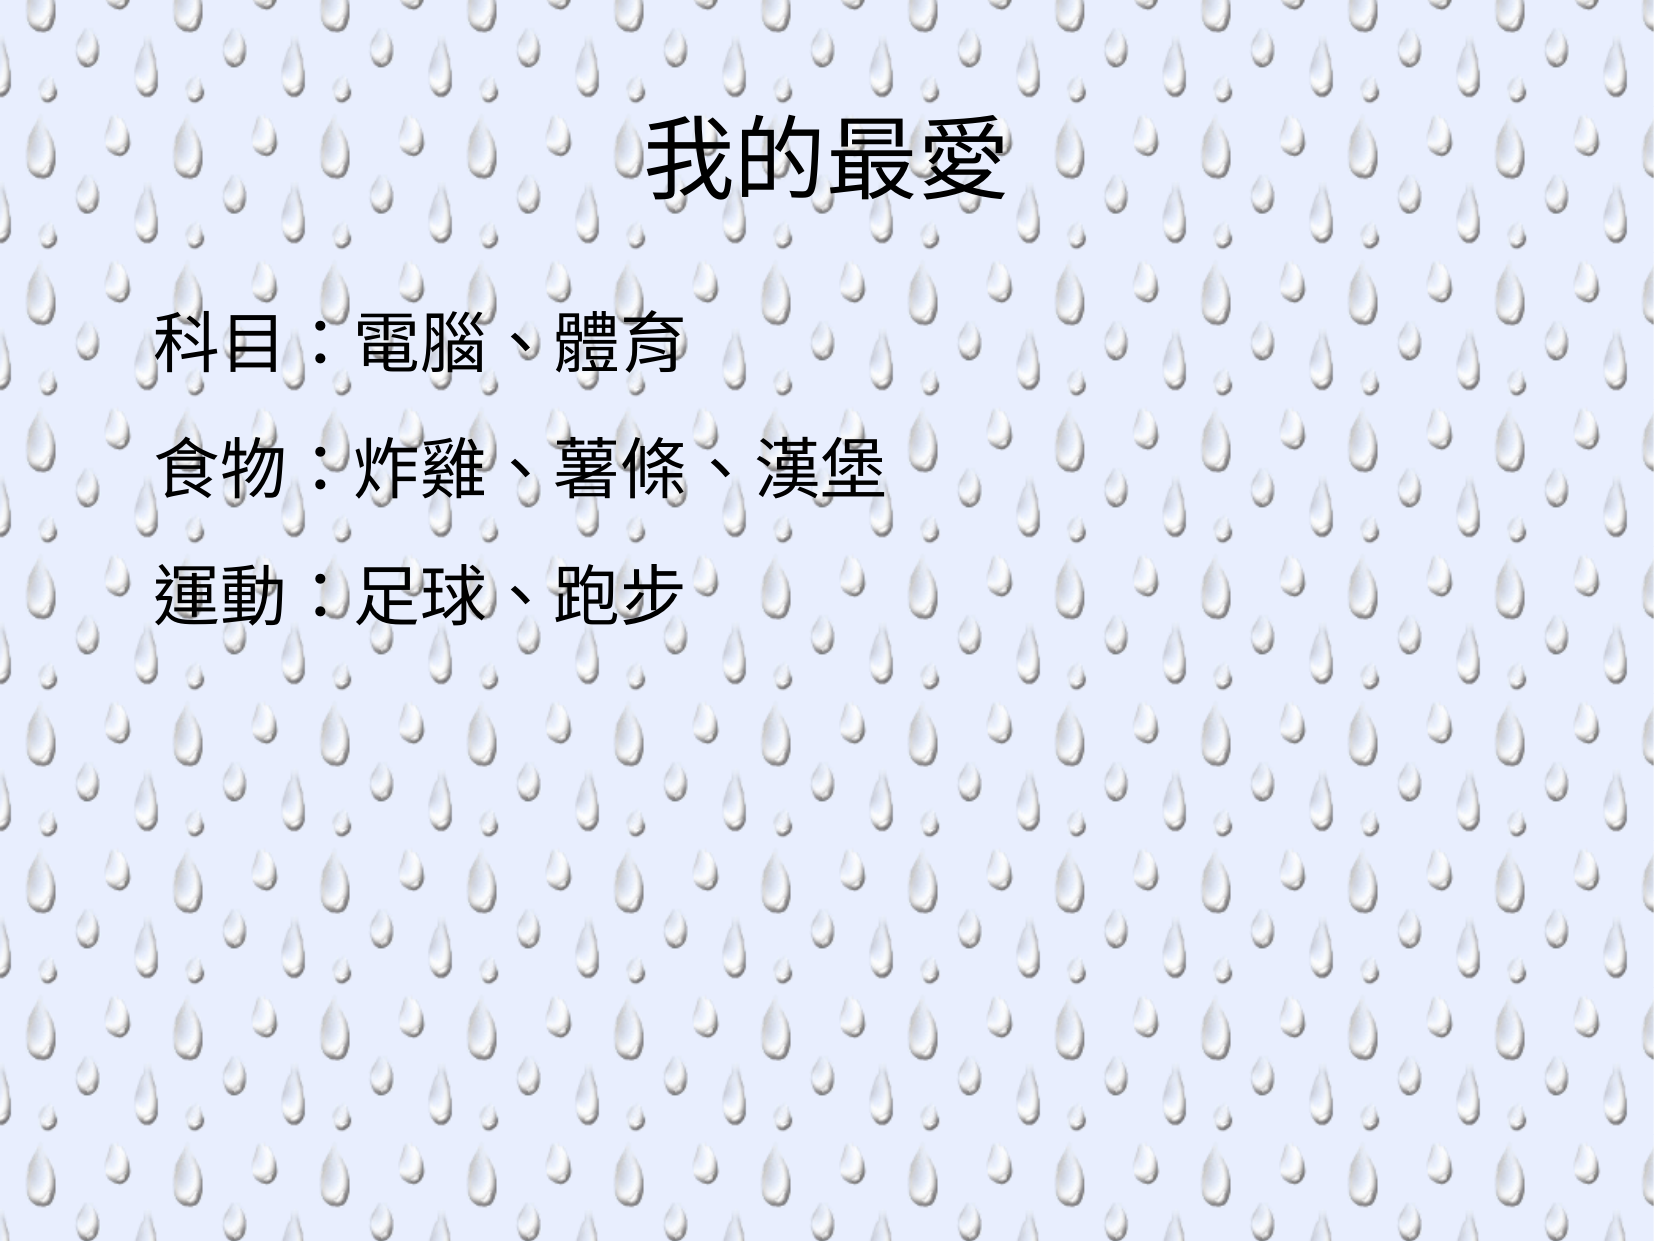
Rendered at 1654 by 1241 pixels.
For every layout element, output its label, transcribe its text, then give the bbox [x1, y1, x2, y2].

list 科目：電腦、體育 食物：炸雞、薯條、漢堡 運動：足球、跑步 [82, 290, 1571, 1010]
title 我的最愛 [82, 49, 1571, 257]
picture [0, 0, 1654, 1241]
